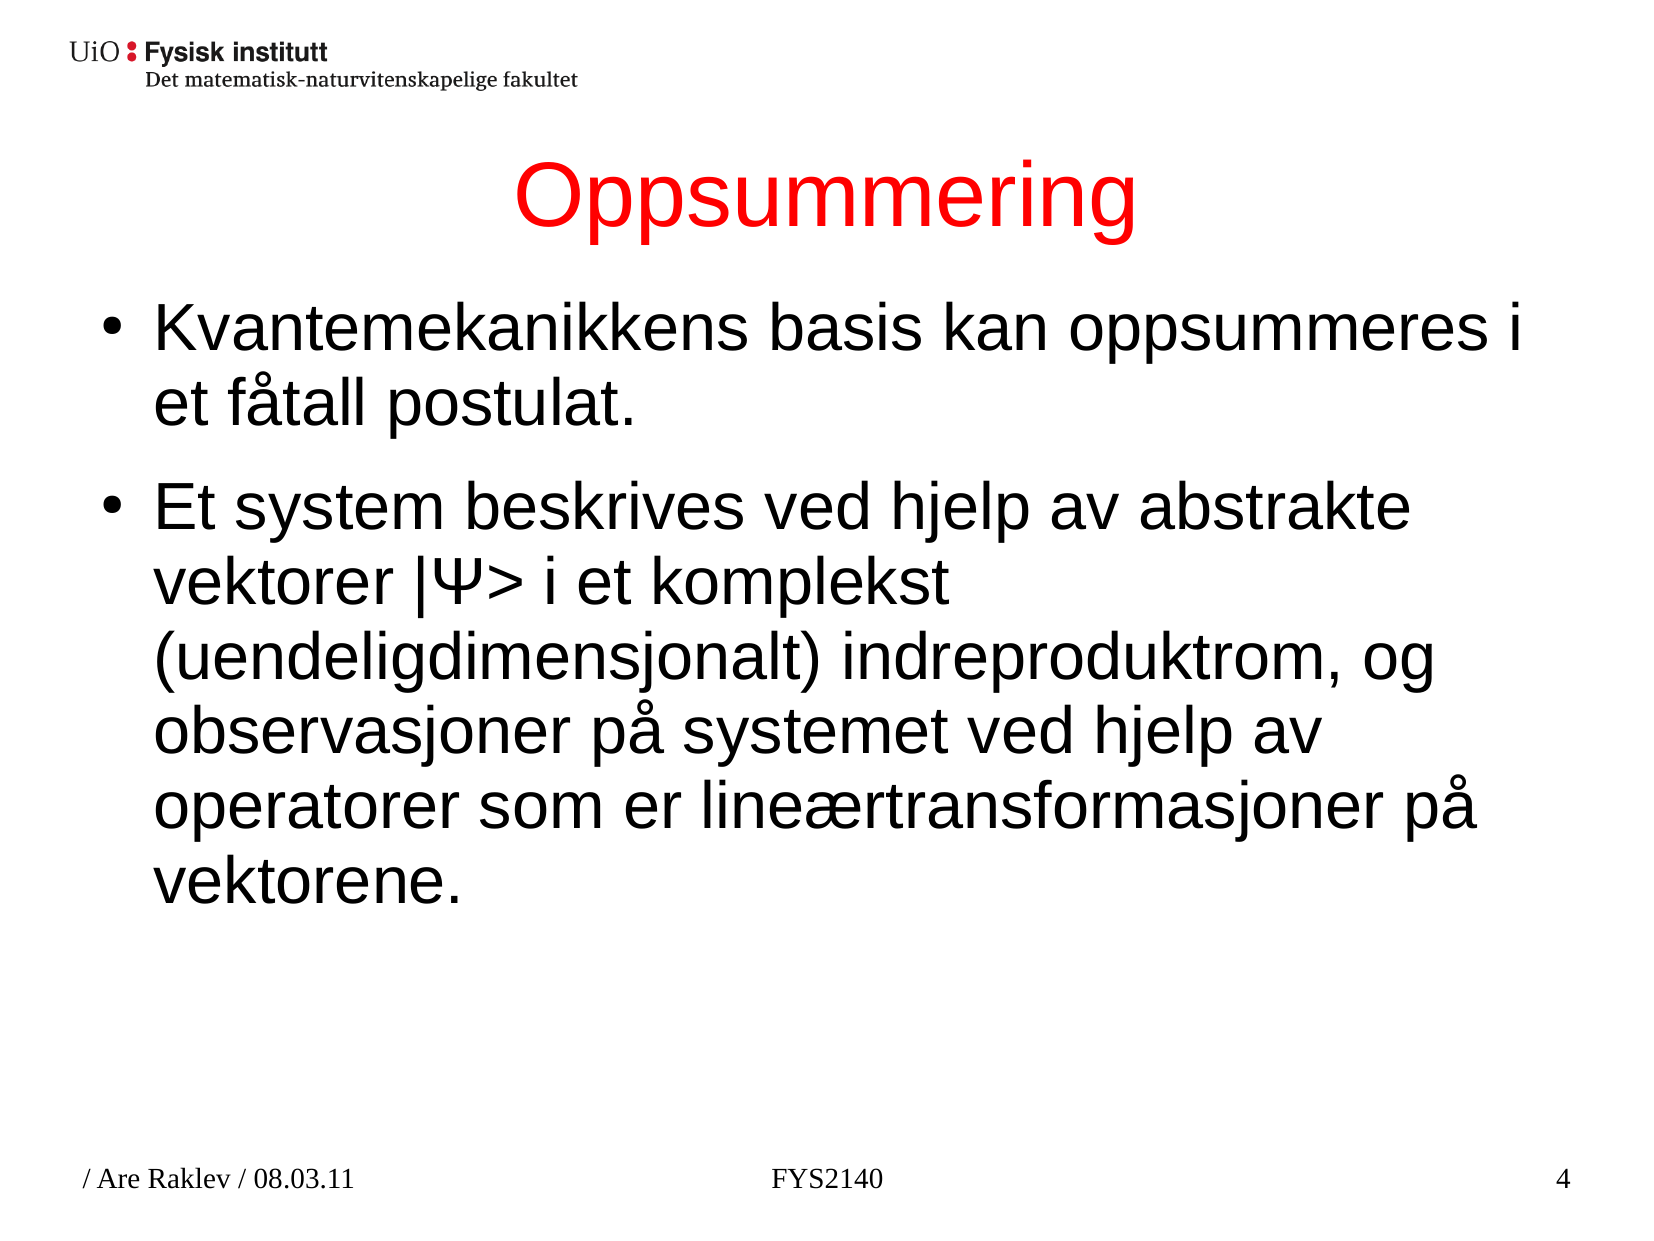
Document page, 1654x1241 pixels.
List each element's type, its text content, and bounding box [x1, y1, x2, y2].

picture [68, 37, 581, 93]
title Oppsummering [82, 90, 1571, 298]
list Kvantemekanikkens basis kan oppsummeres i et fåtall postulat. Et system beskrives ved hjelp av abstrakte vektorer |Ψ> i et komplekst (uendeligdimensjonalt) indreproduktrom, og observasjoner på systemet ved hjelp av operatorer som er lineærtransformasjoner på vektorene. [82, 290, 1538, 1094]
